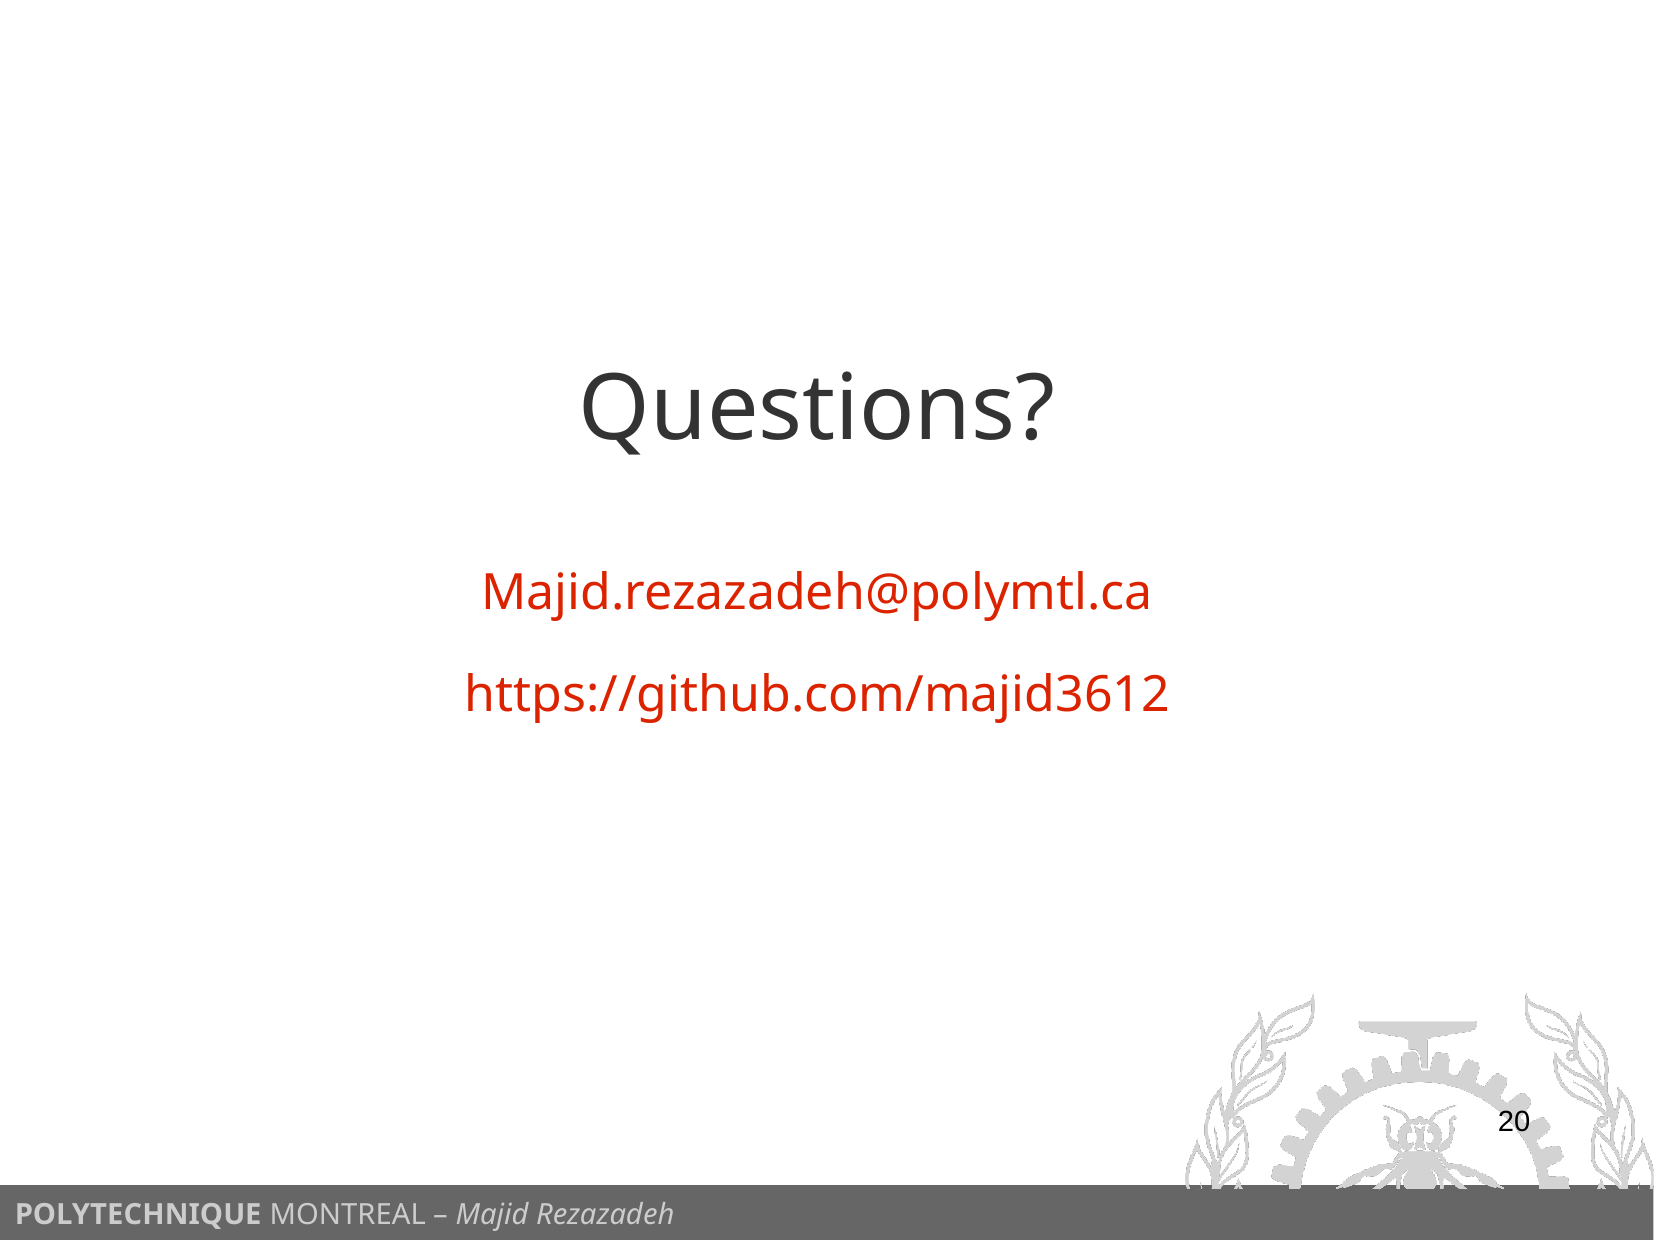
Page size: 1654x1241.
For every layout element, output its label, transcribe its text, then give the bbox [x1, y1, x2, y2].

text_box POLYTECHNIQUE MONTREAL – Majid Rezazadeh [0, 1185, 1654, 1240]
picture [1185, 967, 1654, 1216]
text_box Questions? Majid.rezazadeh@polymtl.ca https://github.com/majid3612 [119, 292, 1515, 733]
text_box 20 [1483, 1095, 1561, 1156]
